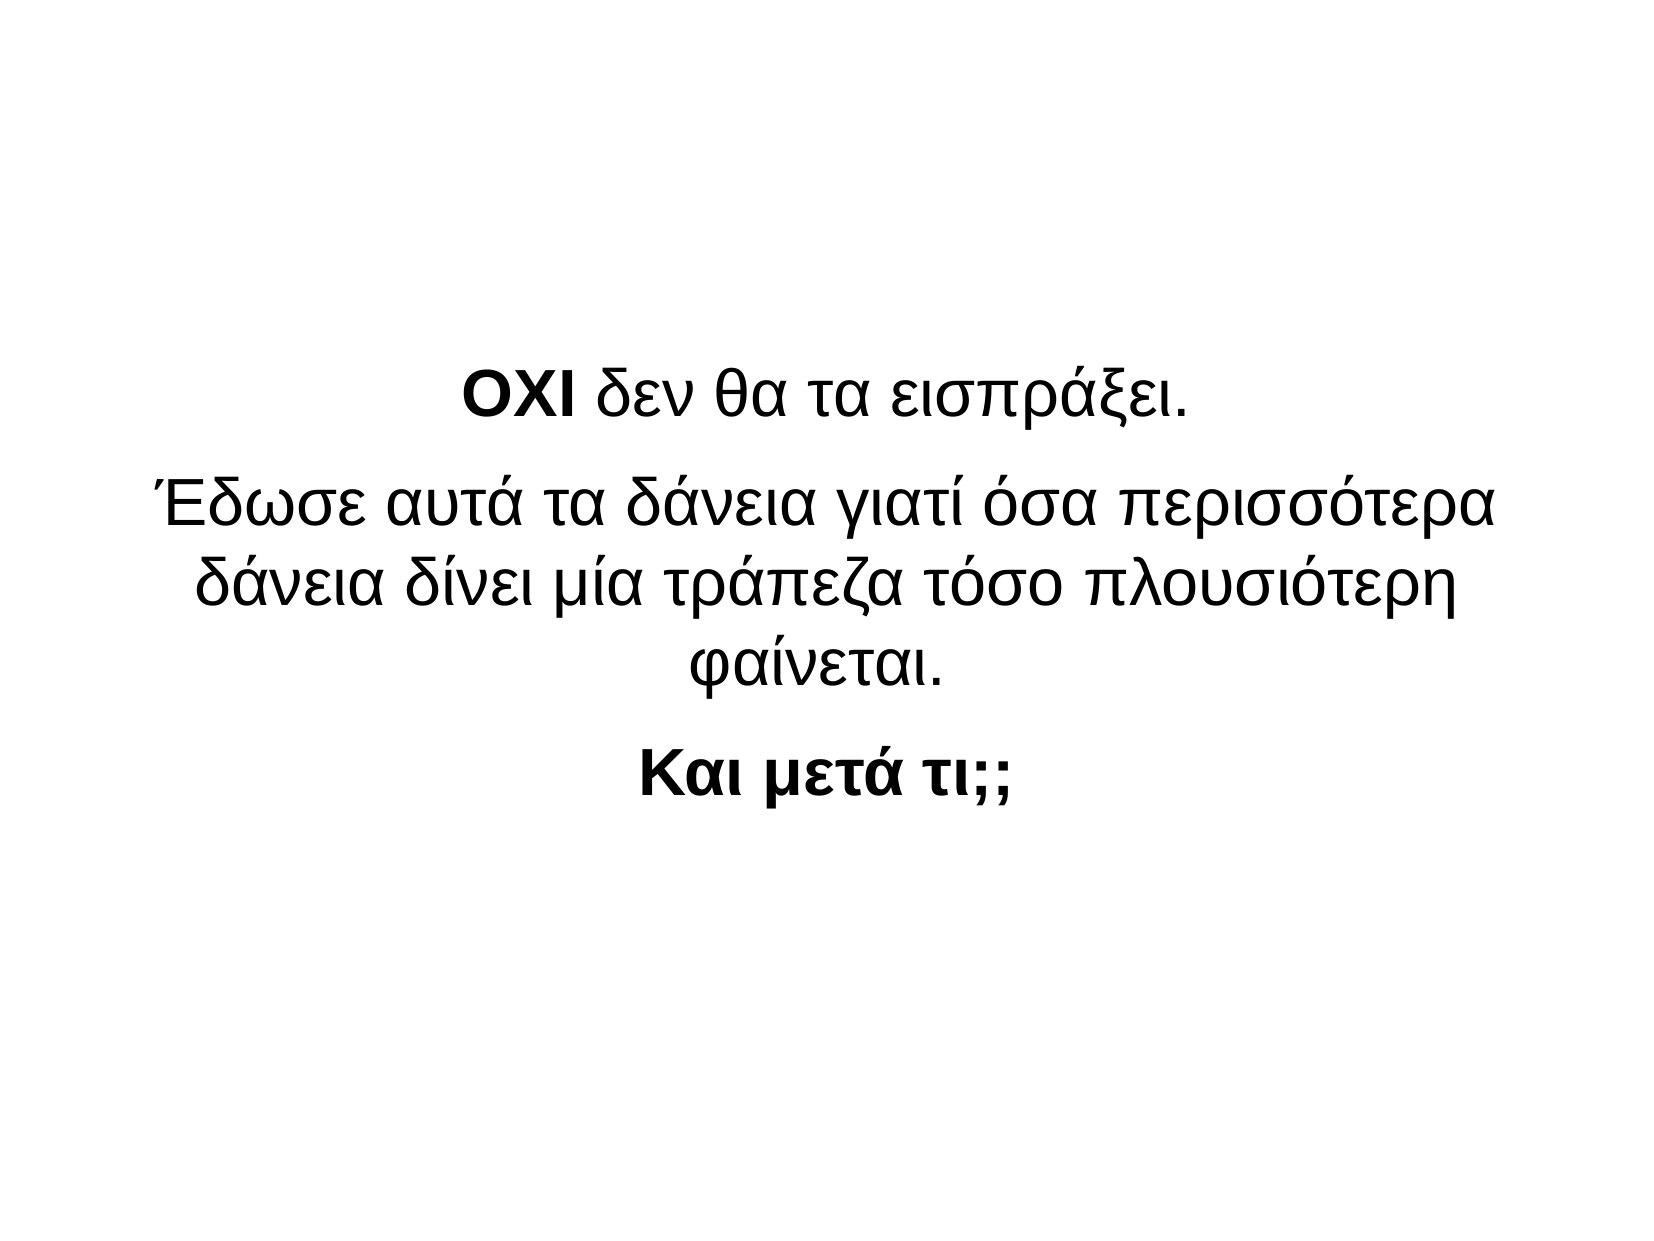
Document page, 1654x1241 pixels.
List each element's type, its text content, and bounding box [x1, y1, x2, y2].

subtitle ΟΧΙ δεν θα τα εισπράξει. Έδωσε αυτά τα δάνεια γιατί όσα περισσότερα δάνεια δίνει μία τράπεζα τόσο πλουσιότερη φαίνεται. Και μετά τι;; [82, 56, 1571, 1102]
